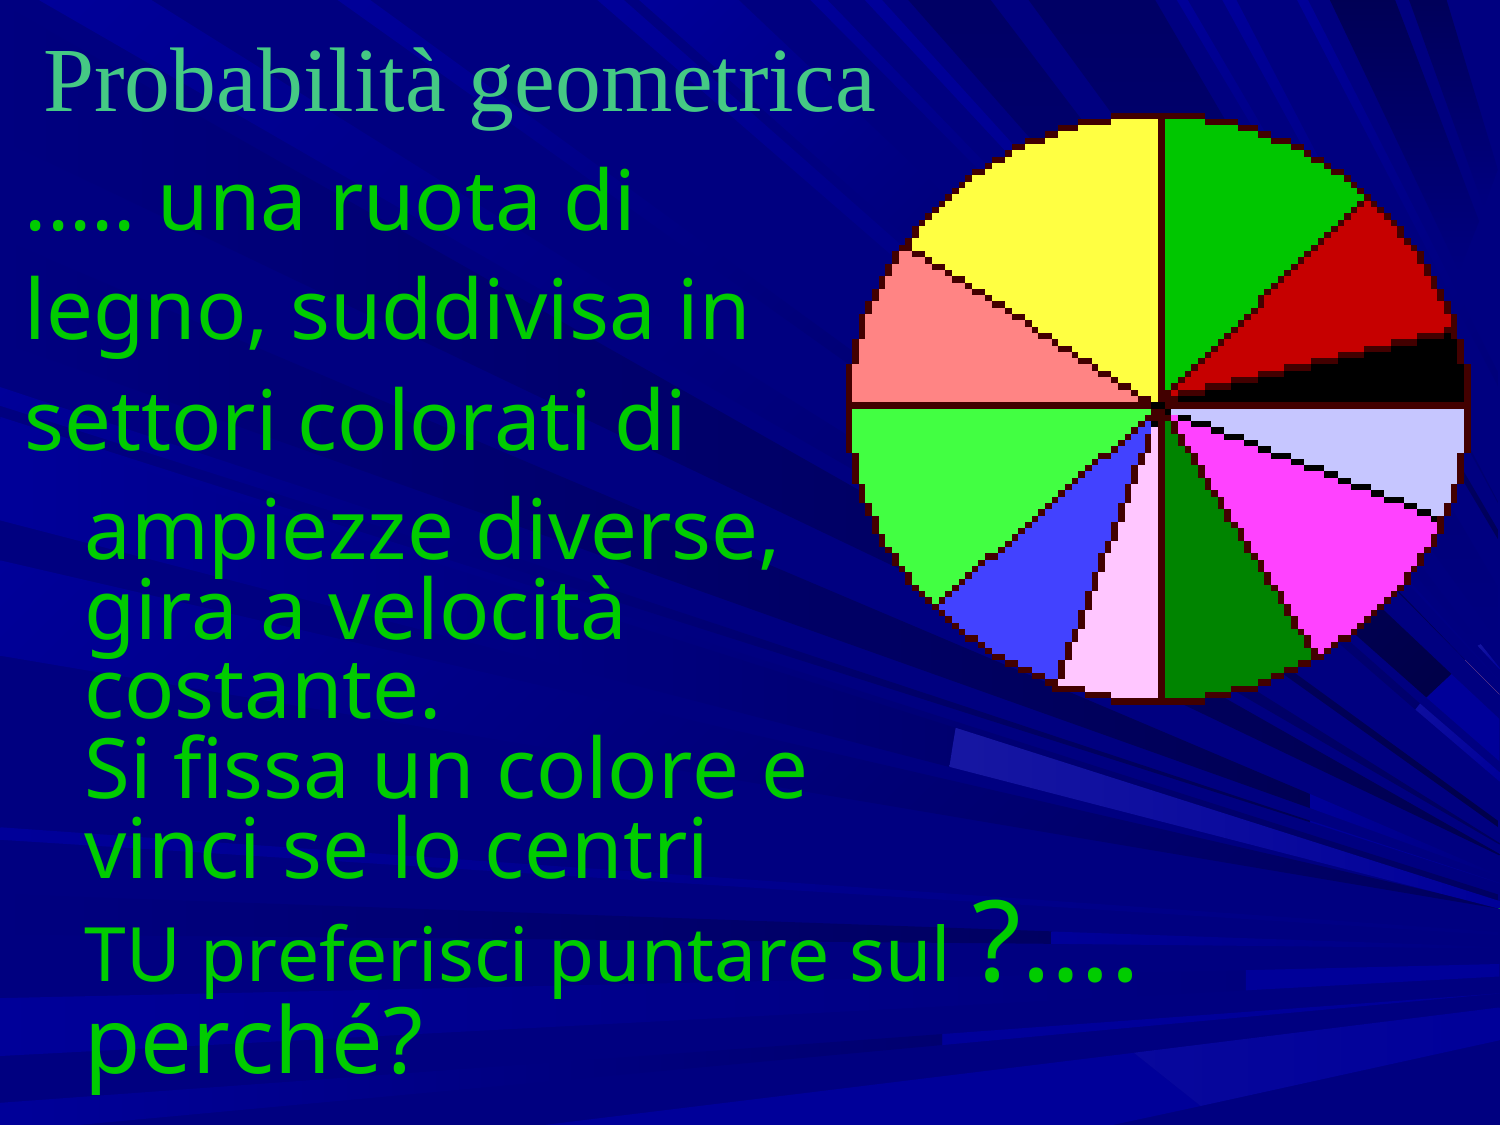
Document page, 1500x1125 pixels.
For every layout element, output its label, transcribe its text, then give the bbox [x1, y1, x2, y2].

text_box ..... una ruota di legno, suddivisa in settori colorati di [10, 129, 767, 475]
text_box ampiezze diverse, gira a velocità costante. Si fissa un colore e vinci se lo centri TU preferisci puntare sul ?…. perché? [69, 487, 1471, 1099]
text_box Probabilità geometrica [28, 12, 893, 138]
picture [846, 113, 1471, 705]
